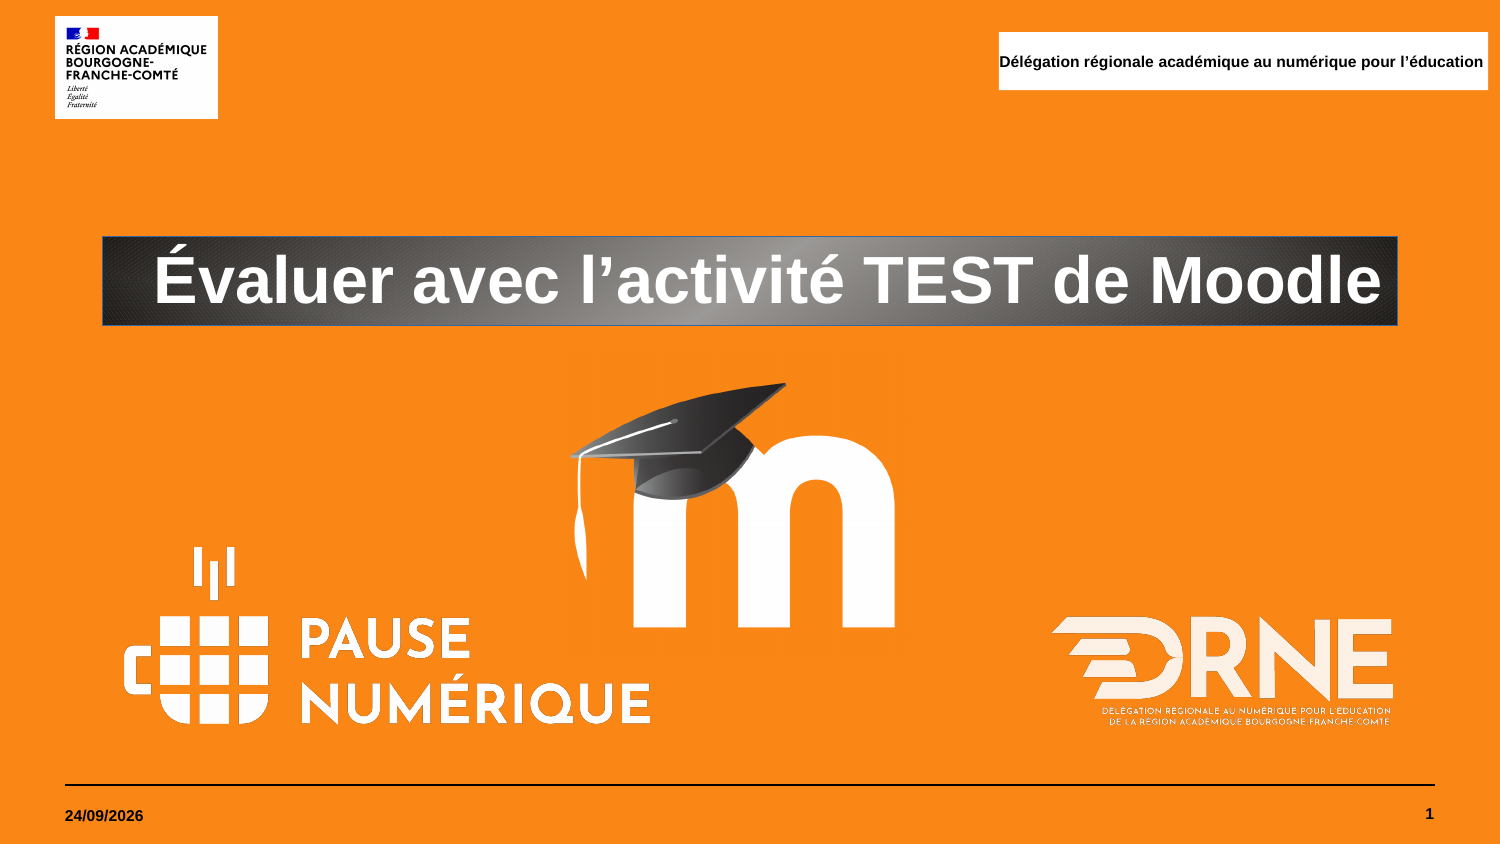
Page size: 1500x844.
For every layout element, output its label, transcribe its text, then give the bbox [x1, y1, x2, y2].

text_box Évaluer avec l’activité TEST de Moodle [102, 236, 1398, 326]
picture [55, 16, 218, 119]
picture [124, 349, 910, 725]
text_box Délégation régionale académique au numérique pour l’éducation [998, 32, 1489, 91]
picture [1051, 616, 1393, 725]
text_box <numéro> [1213, 784, 1435, 843]
text_box 10/01/2023 [64, 787, 251, 843]
